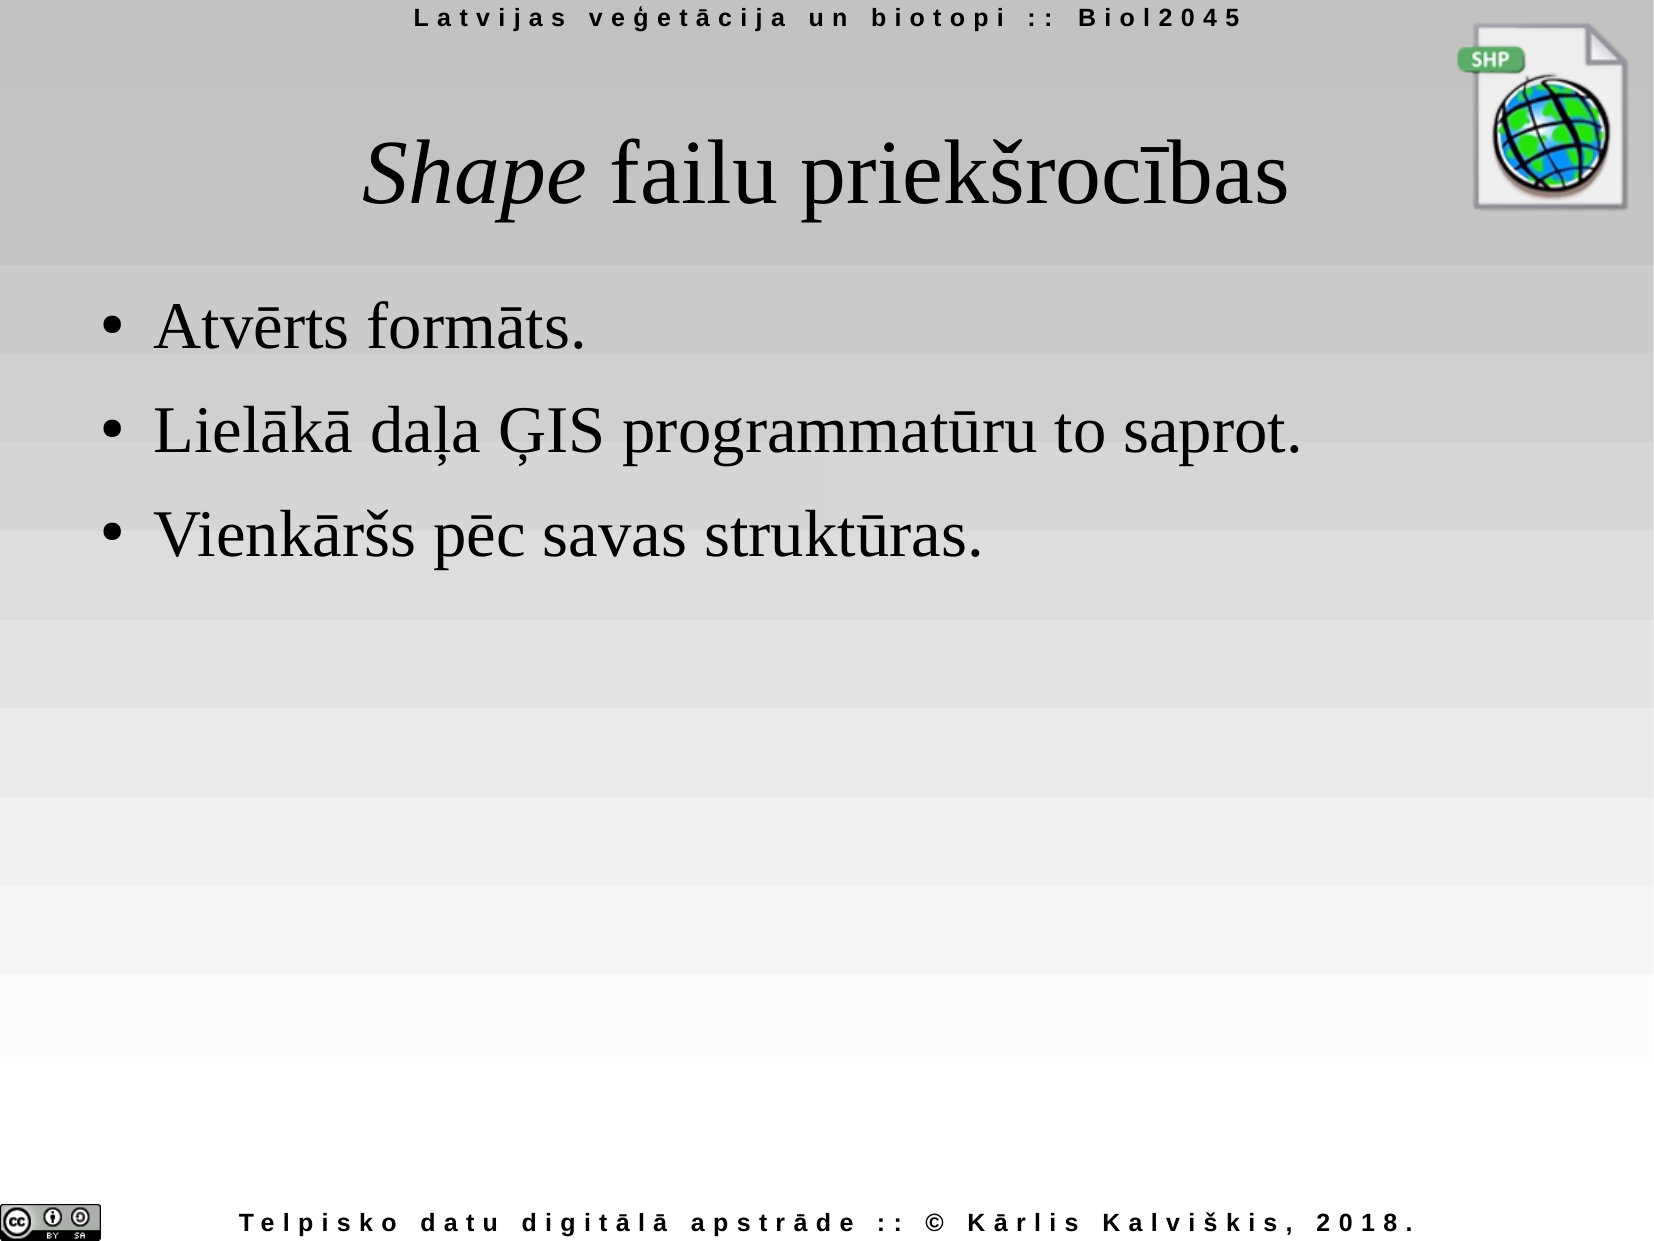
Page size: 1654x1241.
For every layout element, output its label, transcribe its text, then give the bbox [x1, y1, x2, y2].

picture [0, 0, 1654, 1241]
list Atvērts formāts. Lielākā daļa ĢIS programmatūru to saprot. Vienkāršs pēc savas struktūras. [82, 289, 1571, 1098]
title Shape failu priekšrocības [29, 56, 1625, 289]
